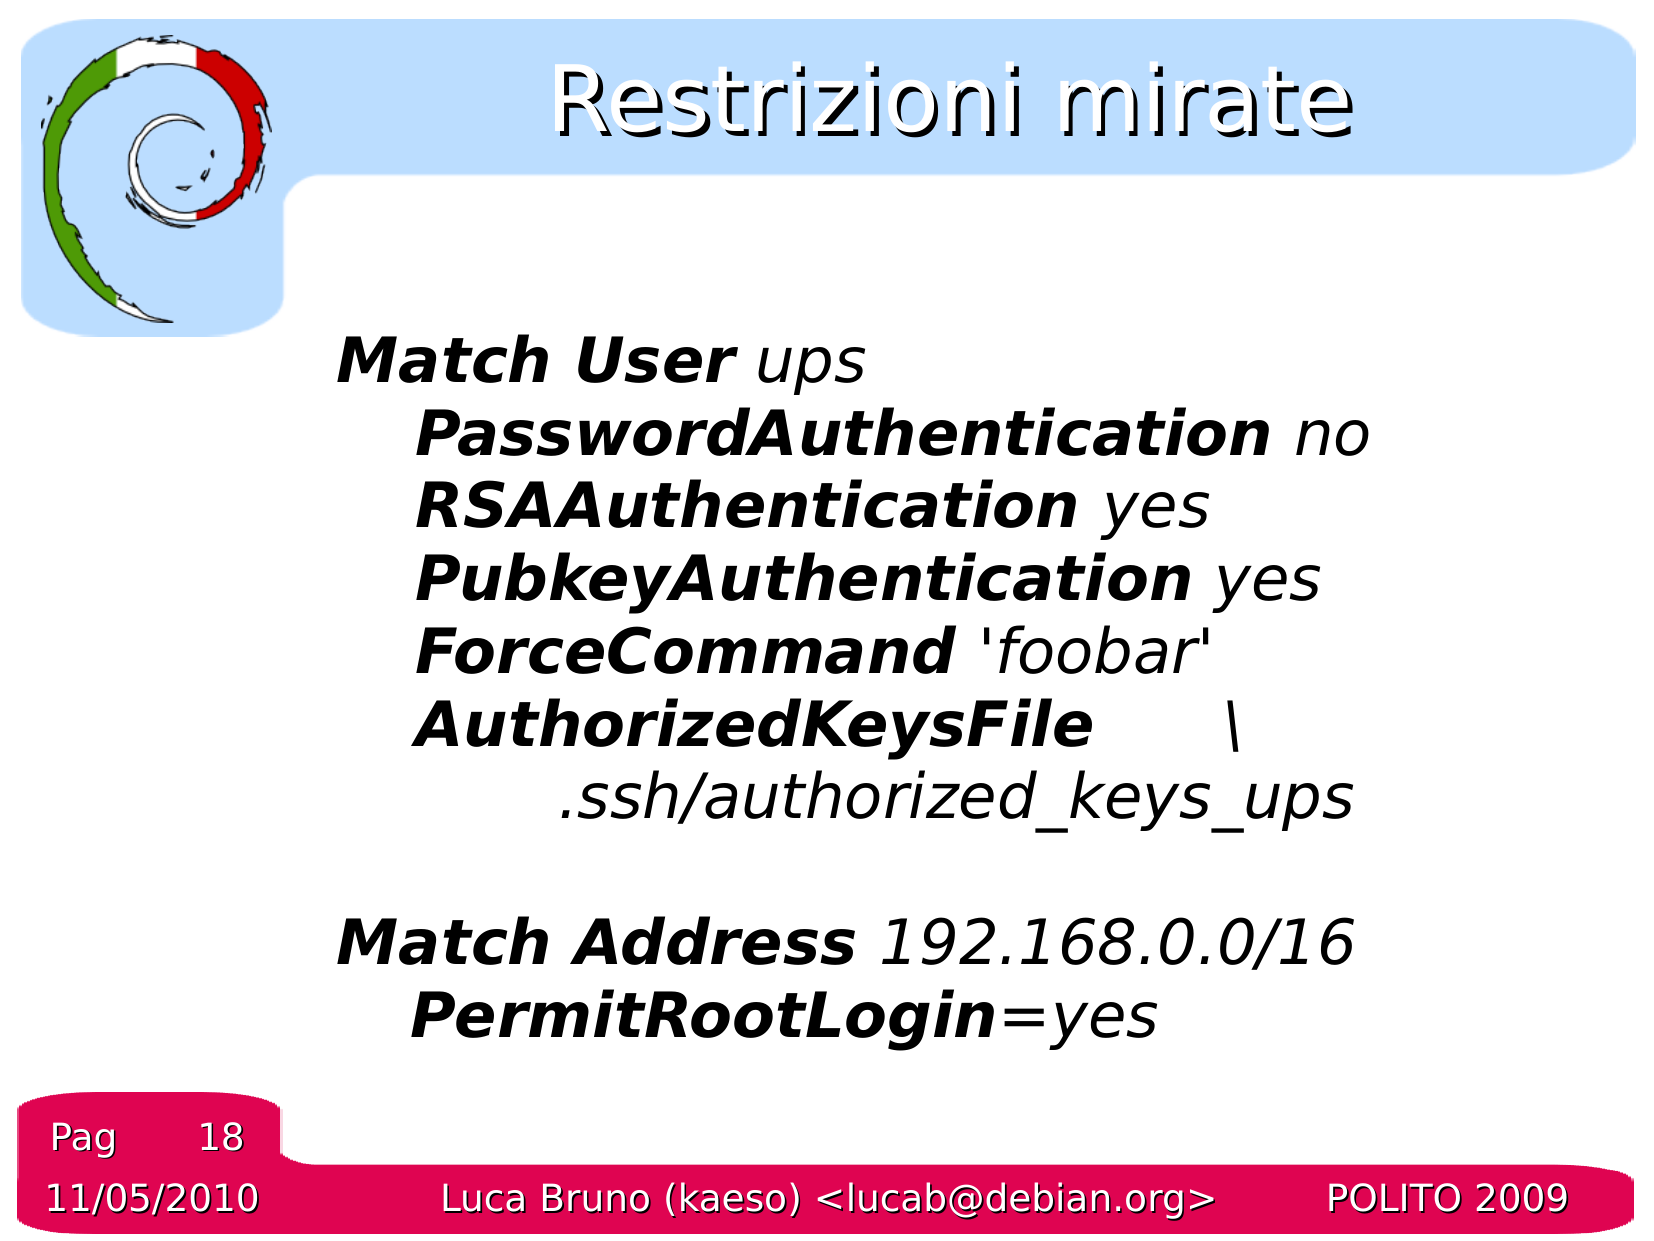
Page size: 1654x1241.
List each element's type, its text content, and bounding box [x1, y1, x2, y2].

text_box Luca Bruno (kaeso) <lucab@debian.org> POLITO 2009 [425, 1169, 1585, 1241]
text_box Pag <numero> [35, 1108, 421, 1182]
picture [21, 19, 1636, 337]
title Restrizioni mirate [265, 3, 1636, 196]
picture [17, 1092, 336, 1234]
subtitle Match User ups PasswordAuthentication no RSAAuthentication yes PubkeyAuthentication yes ForceCommand 'foobar' AuthorizedKeysFile \ .ssh/authorized_keys_ups Match Address 192.168.0.0/16 PermitRootLogin=yes [336, 253, 1654, 1123]
text_box 11/05/2010 [29, 1169, 284, 1241]
picture [284, 1123, 1634, 1234]
